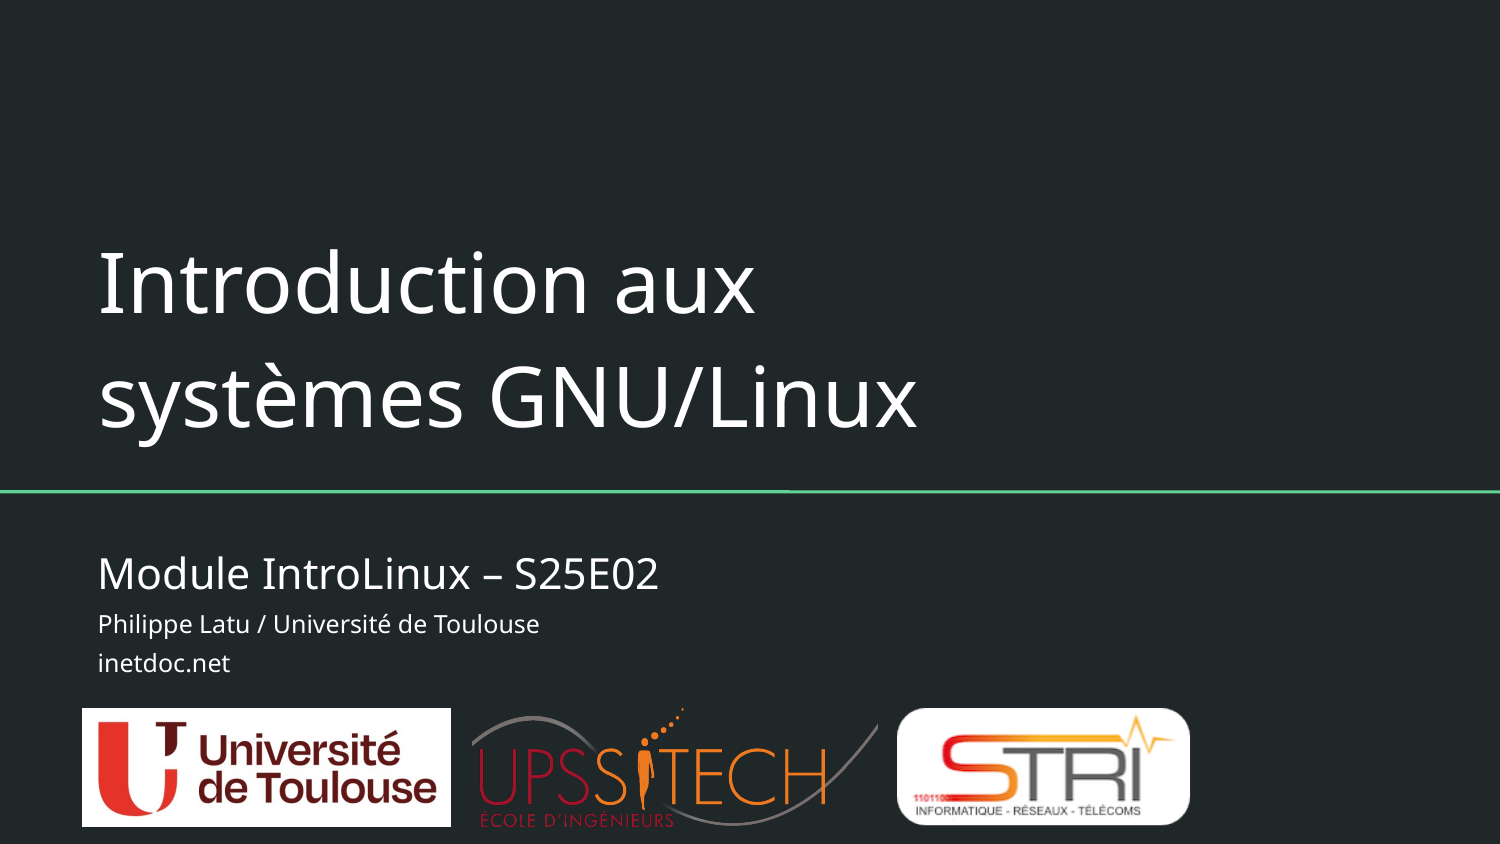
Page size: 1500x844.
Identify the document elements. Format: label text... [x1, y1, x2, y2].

picture [82, 708, 451, 827]
picture [897, 708, 1193, 827]
text_box Module IntroLinux – S25E02 Philippe Latu / Université de Toulouse inetdoc.net [82, 519, 1416, 697]
title Introduction aux systèmes GNU/Linux [83, 206, 1417, 467]
picture [472, 708, 878, 827]
